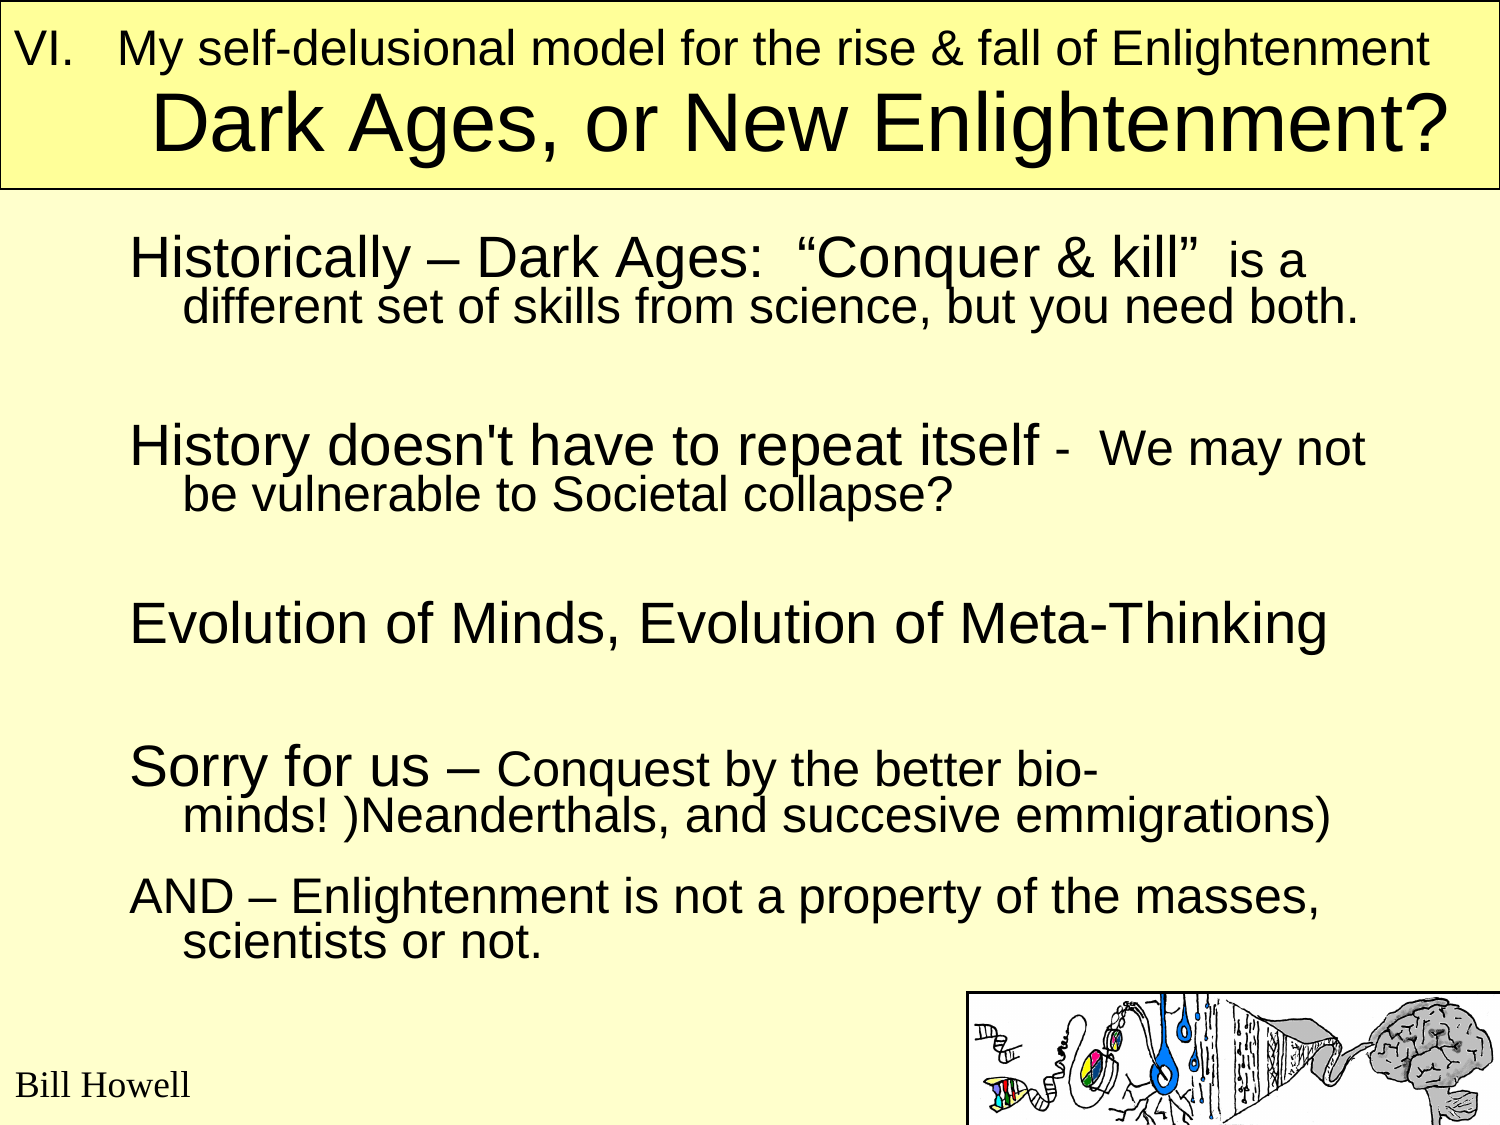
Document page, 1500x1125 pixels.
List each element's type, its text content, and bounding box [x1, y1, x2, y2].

list Historically – Dark Ages: “Conquer & kill” is a different set of skills from science, but you need both. History doesn't have to repeat itself - We may not be vulnerable to Societal collapse? Evolution of Minds, Evolution of Meta-Thinking Sorry for us – Conquest by the better bio-minds! )Neanderthals, and succesive emmigrations) AND – Enlightenment is not a property of the masses, scientists or not. [112, 236, 1394, 1038]
picture [969, 994, 1500, 1125]
text_box Bill Howell [0, 973, 945, 1125]
title VI. My self-delusional model for the rise & fall of Enlightenment Dark Ages, or New Enlightenment? [0, 0, 1500, 189]
